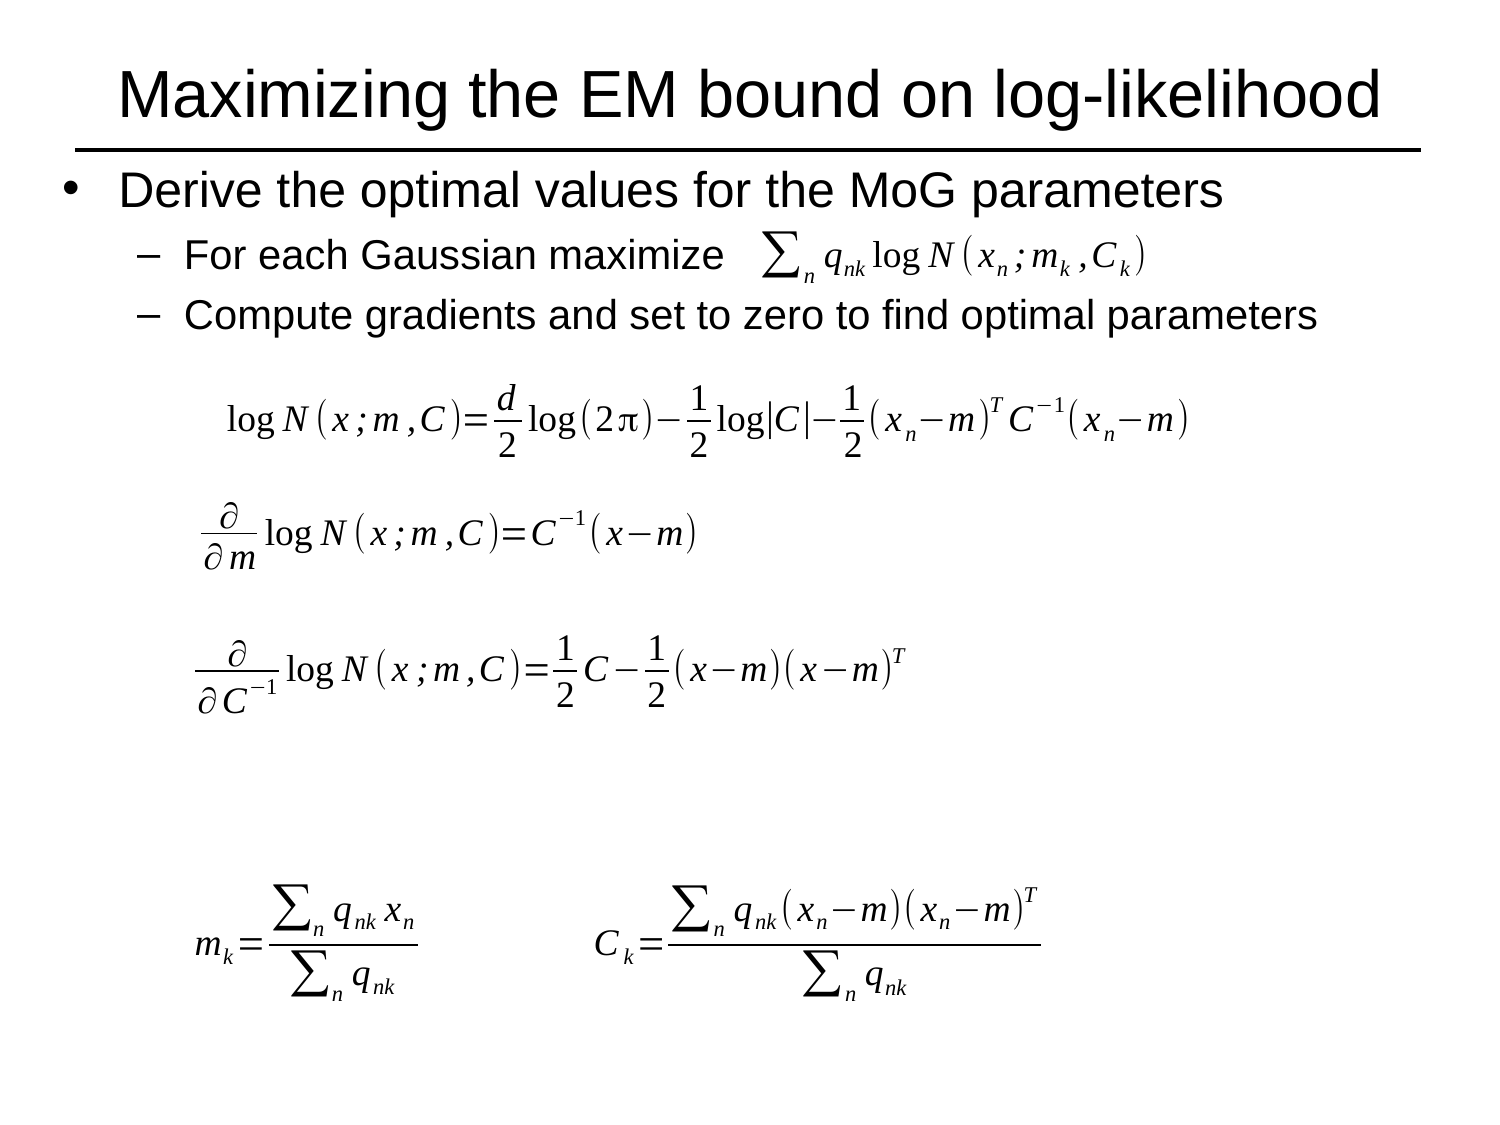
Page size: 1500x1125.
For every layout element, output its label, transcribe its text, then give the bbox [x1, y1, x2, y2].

chart [219, 377, 1195, 466]
chart [193, 501, 704, 579]
chart [754, 229, 1153, 289]
list Derive the optimal values for the MoG parameters For each Gaussian maximize Compute gradients and set to zero to find optimal parameters [47, 149, 1426, 1088]
chart [187, 627, 911, 722]
chart [187, 882, 425, 1007]
chart [587, 882, 1050, 1007]
title Maximizing the EM bound on log-likelihood [75, 43, 1426, 139]
